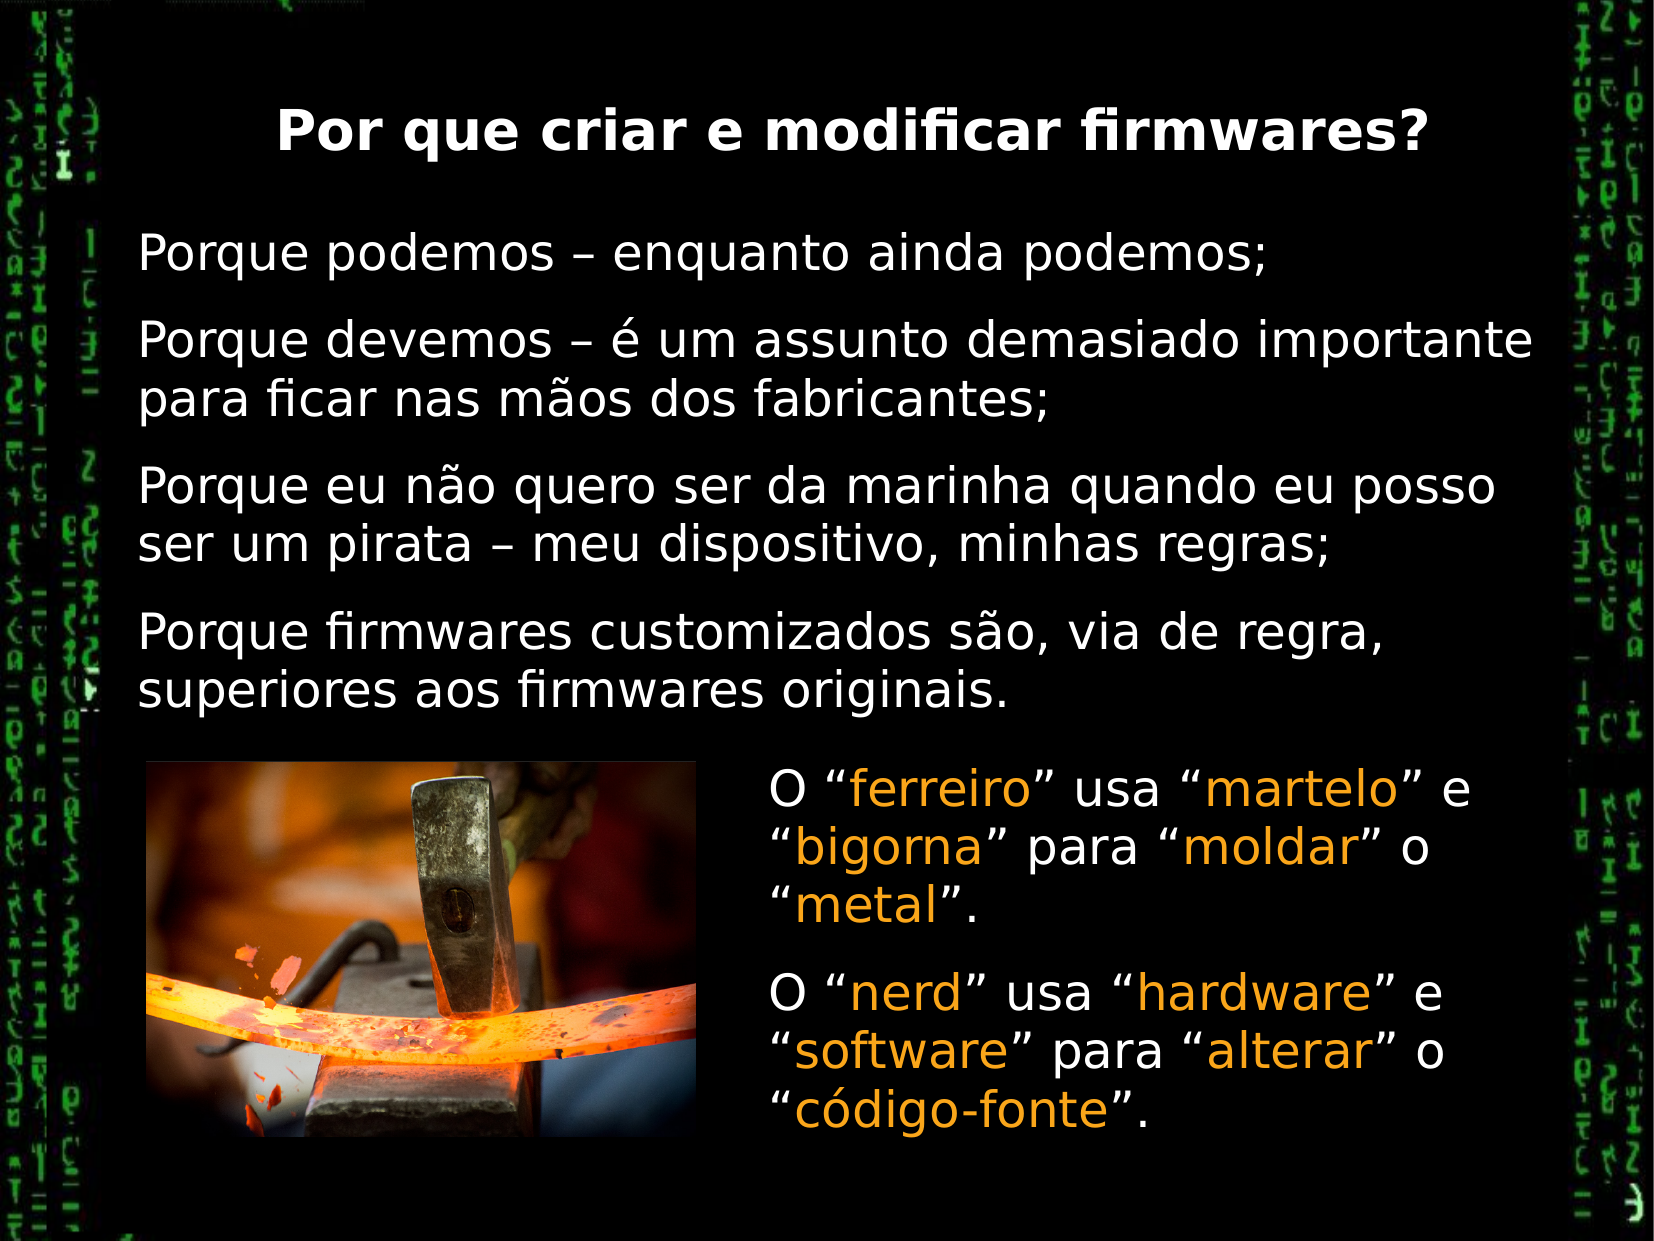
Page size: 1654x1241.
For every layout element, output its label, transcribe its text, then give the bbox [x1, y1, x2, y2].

list Por que criar e modificar firmwares? Porque podemos – enquanto ainda podemos; Porque devemos – é um assunto demasiado importante para ficar nas mãos dos fabricantes; Porque eu não quero ser da marinha quando eu posso ser um pirata – meu dispositivo, minhas regras; Porque firmwares customizados são, via de regra, superiores aos firmwares originais. [66, 98, 1570, 726]
list O “ferreiro” usa “martelo” e “bigorna” para “moldar” o “metal”. O “nerd” usa “hardware” e “software” para “alterar” o “código-fonte”. [697, 760, 1539, 1147]
picture [0, 0, 1654, 1241]
